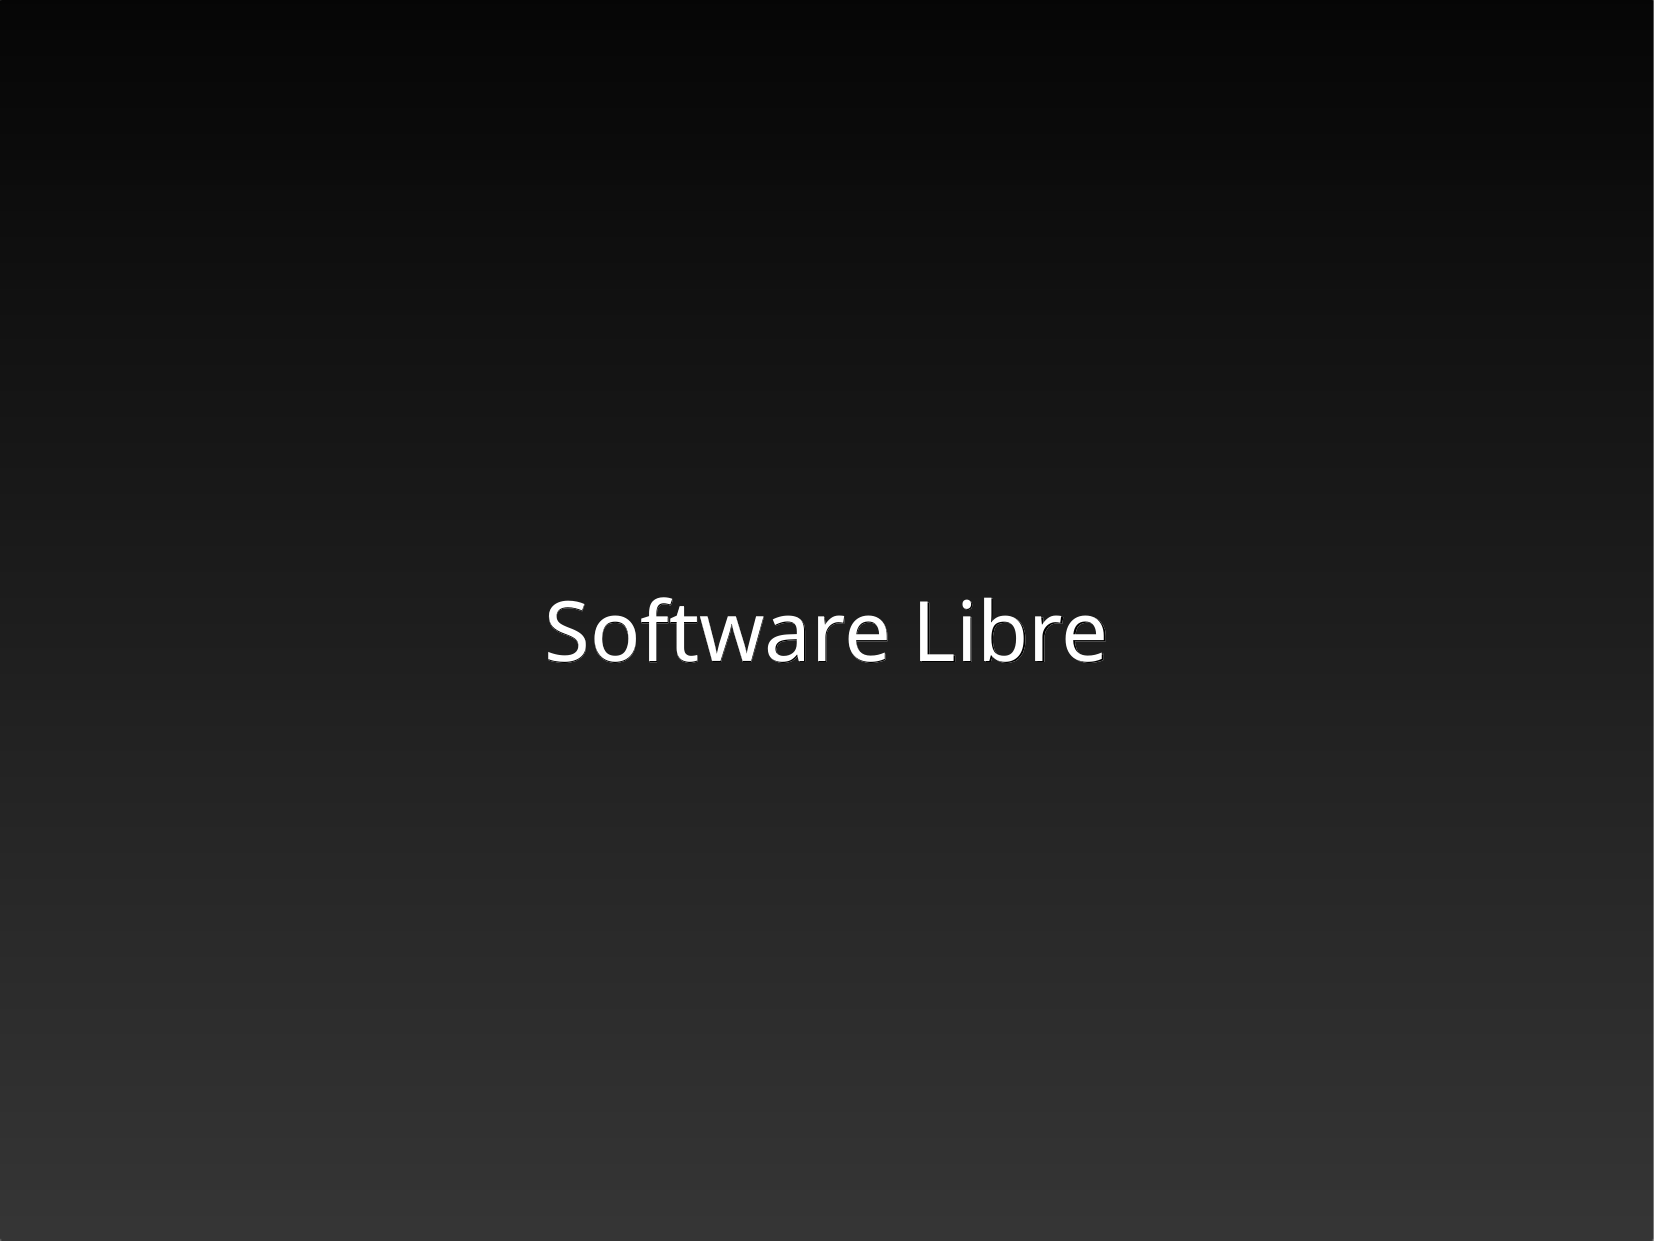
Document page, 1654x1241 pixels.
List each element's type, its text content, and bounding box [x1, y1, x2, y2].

picture [0, 0, 1654, 1241]
text_box Software Libre [529, 565, 1124, 675]
